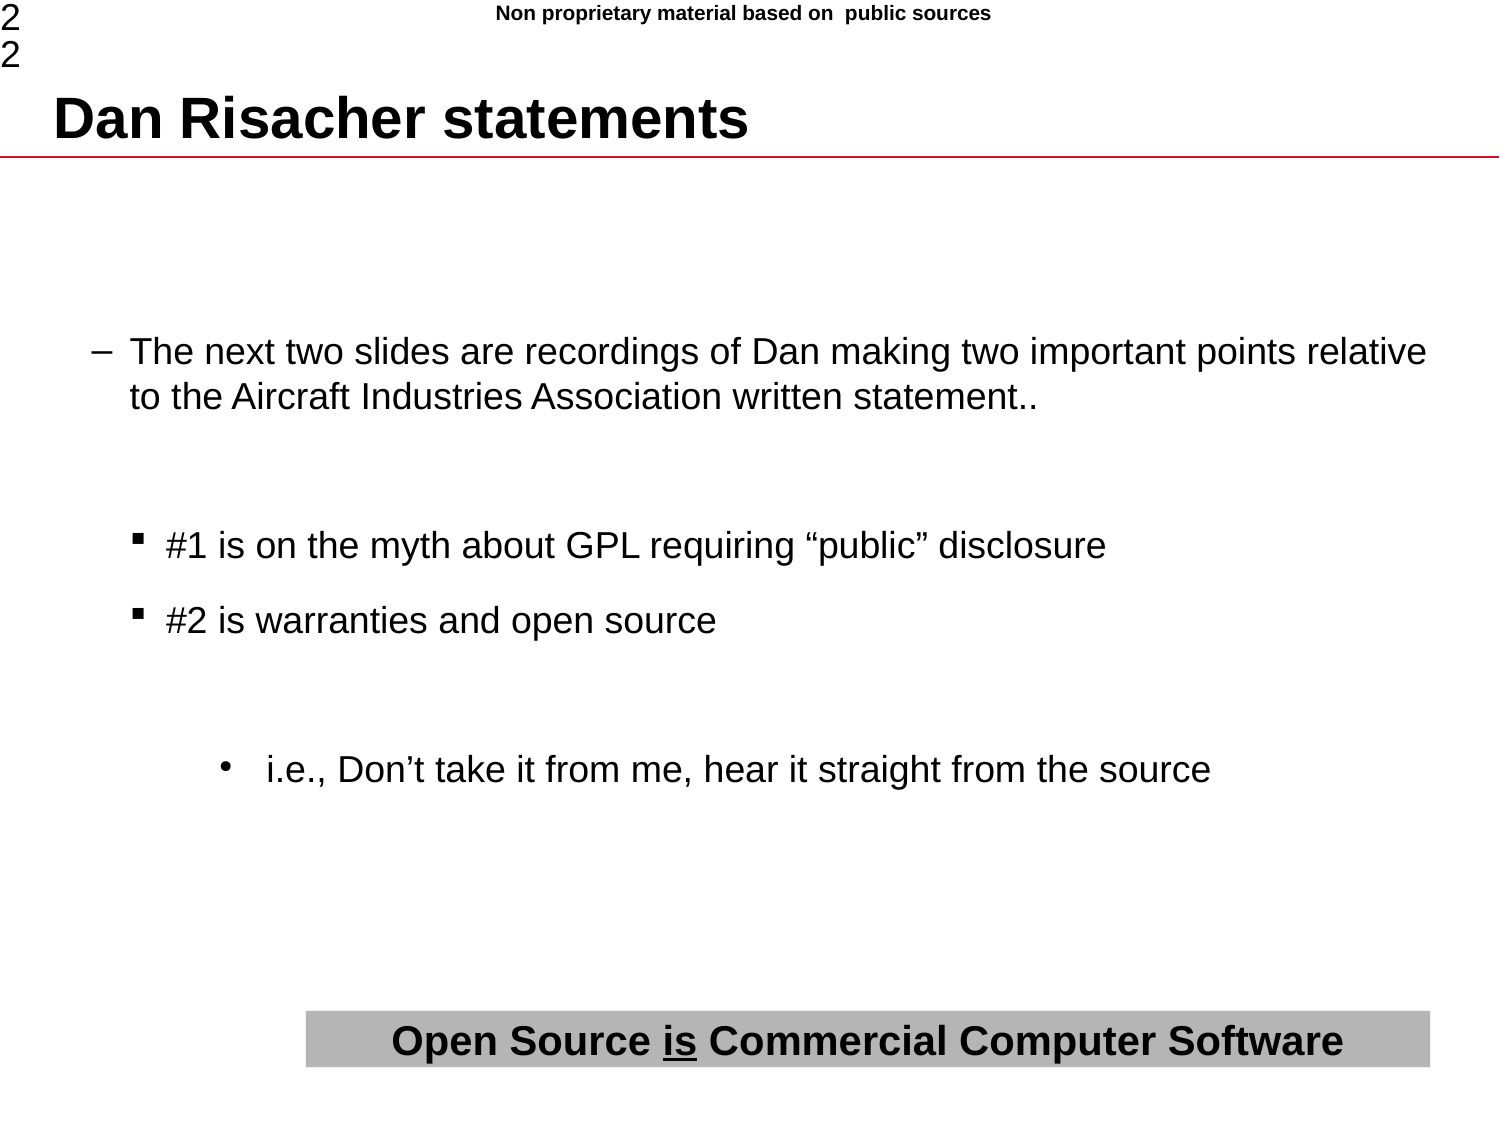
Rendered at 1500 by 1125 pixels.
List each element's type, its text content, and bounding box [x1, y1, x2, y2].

title Dan Risacher statements [38, 35, 1225, 158]
text_box Open Source is Commercial Computer Software [305, 1010, 1431, 1068]
list The next two slides are recordings of Dan making two important points relative to the Aircraft Industries Association written statement.. #1 is on the myth about GPL requiring “public” disclosure #2 is warranties and open source i.e., Don’t take it from me, hear it straight from the source [38, 170, 1461, 1011]
